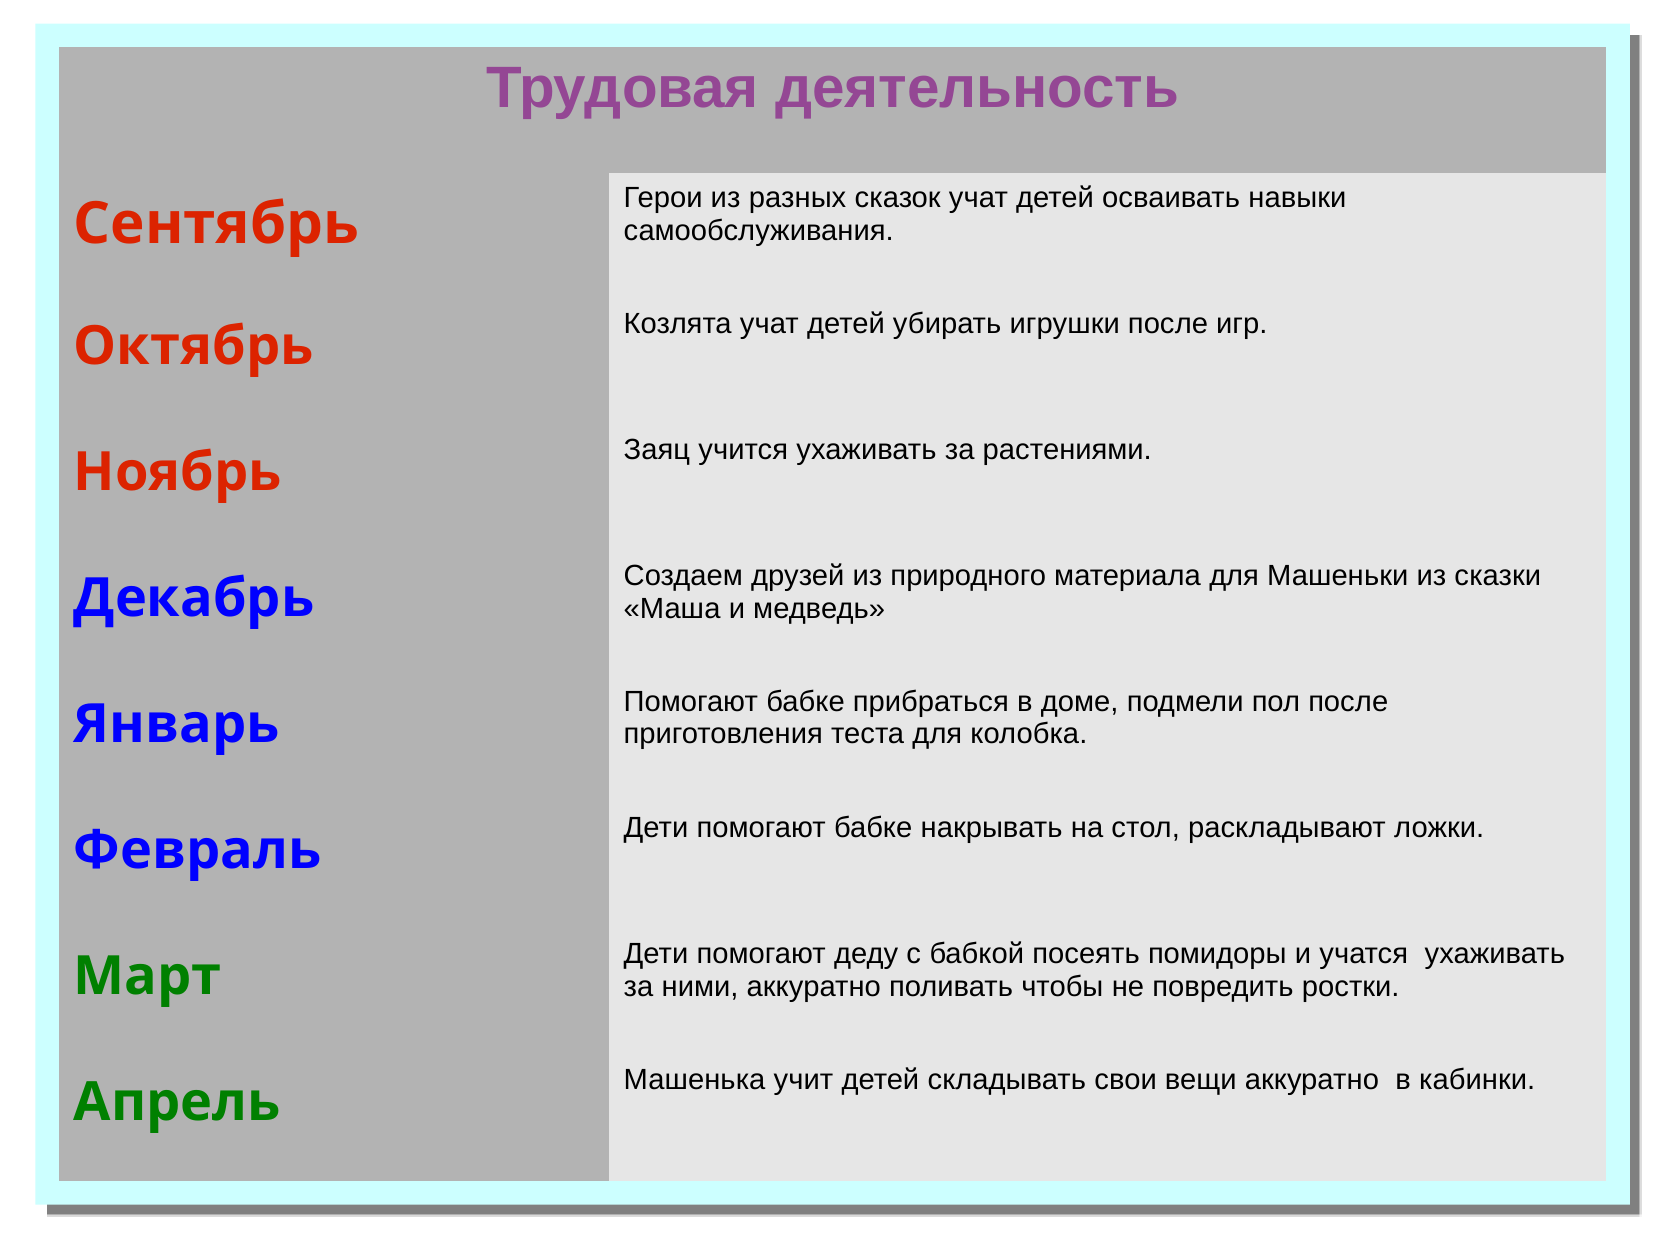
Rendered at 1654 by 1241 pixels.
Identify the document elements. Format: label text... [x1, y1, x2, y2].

table_cell Октябрь [59, 299, 609, 425]
table_cell Сентябрь [59, 173, 609, 299]
table_cell Дети помогают бабке накрывать на стол, раскладывают ложки. [609, 803, 1606, 929]
table_cell Дети помогают деду с бабкой посеять помидоры и учатся ухаживать за ними, аккуратно поливать чтобы не повредить ростки. [609, 929, 1606, 1055]
table_cell Апрель [59, 1055, 609, 1181]
table_cell Машенька учит детей складывать свои вещи аккуратно в кабинки. [609, 1055, 1606, 1181]
table_cell Ноябрь [59, 425, 609, 551]
table_cell Январь [59, 677, 609, 803]
table_cell Март [59, 929, 609, 1055]
table_header Трудовая деятельность [59, 47, 1606, 173]
table_cell Февраль [59, 803, 609, 929]
table_cell Козлята учат детей убирать игрушки после игр. [609, 299, 1606, 425]
table_cell Создаем друзей из природного материала для Машеньки из сказки «Маша и медведь» [609, 551, 1606, 677]
table_cell Герои из разных сказок учат детей осваивать навыки самообслуживания. [609, 173, 1606, 299]
table_cell Декабрь [59, 551, 609, 677]
table_cell Заяц учится ухаживать за растениями. [609, 425, 1606, 551]
table_cell Помогают бабке прибраться в доме, подмели пол после приготовления теста для колобка. [609, 677, 1606, 803]
text_box [35, 23, 1630, 1205]
